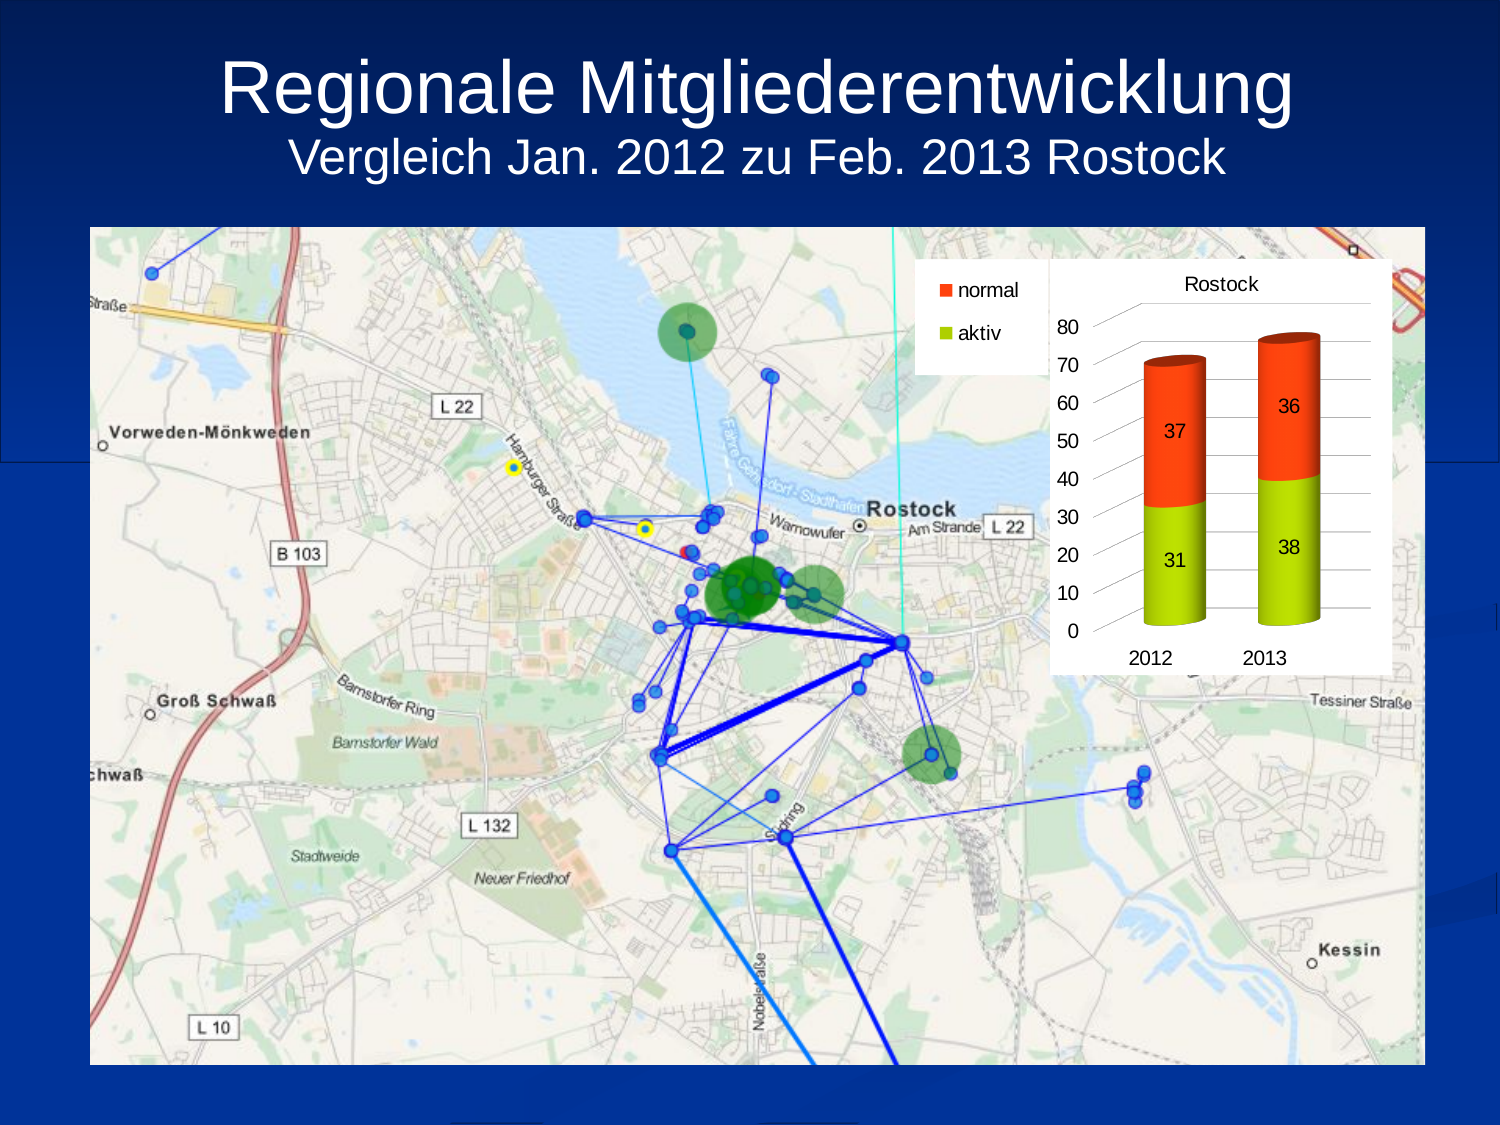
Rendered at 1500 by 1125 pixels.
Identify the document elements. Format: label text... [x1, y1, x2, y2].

chart [1050, 258, 1393, 676]
picture [90, 227, 1426, 1066]
chart [915, 259, 1049, 376]
title Regionale Mitgliederentwicklung Vergleich Jan. 2012 zu Feb. 2013 Rostock [75, 17, 1441, 213]
